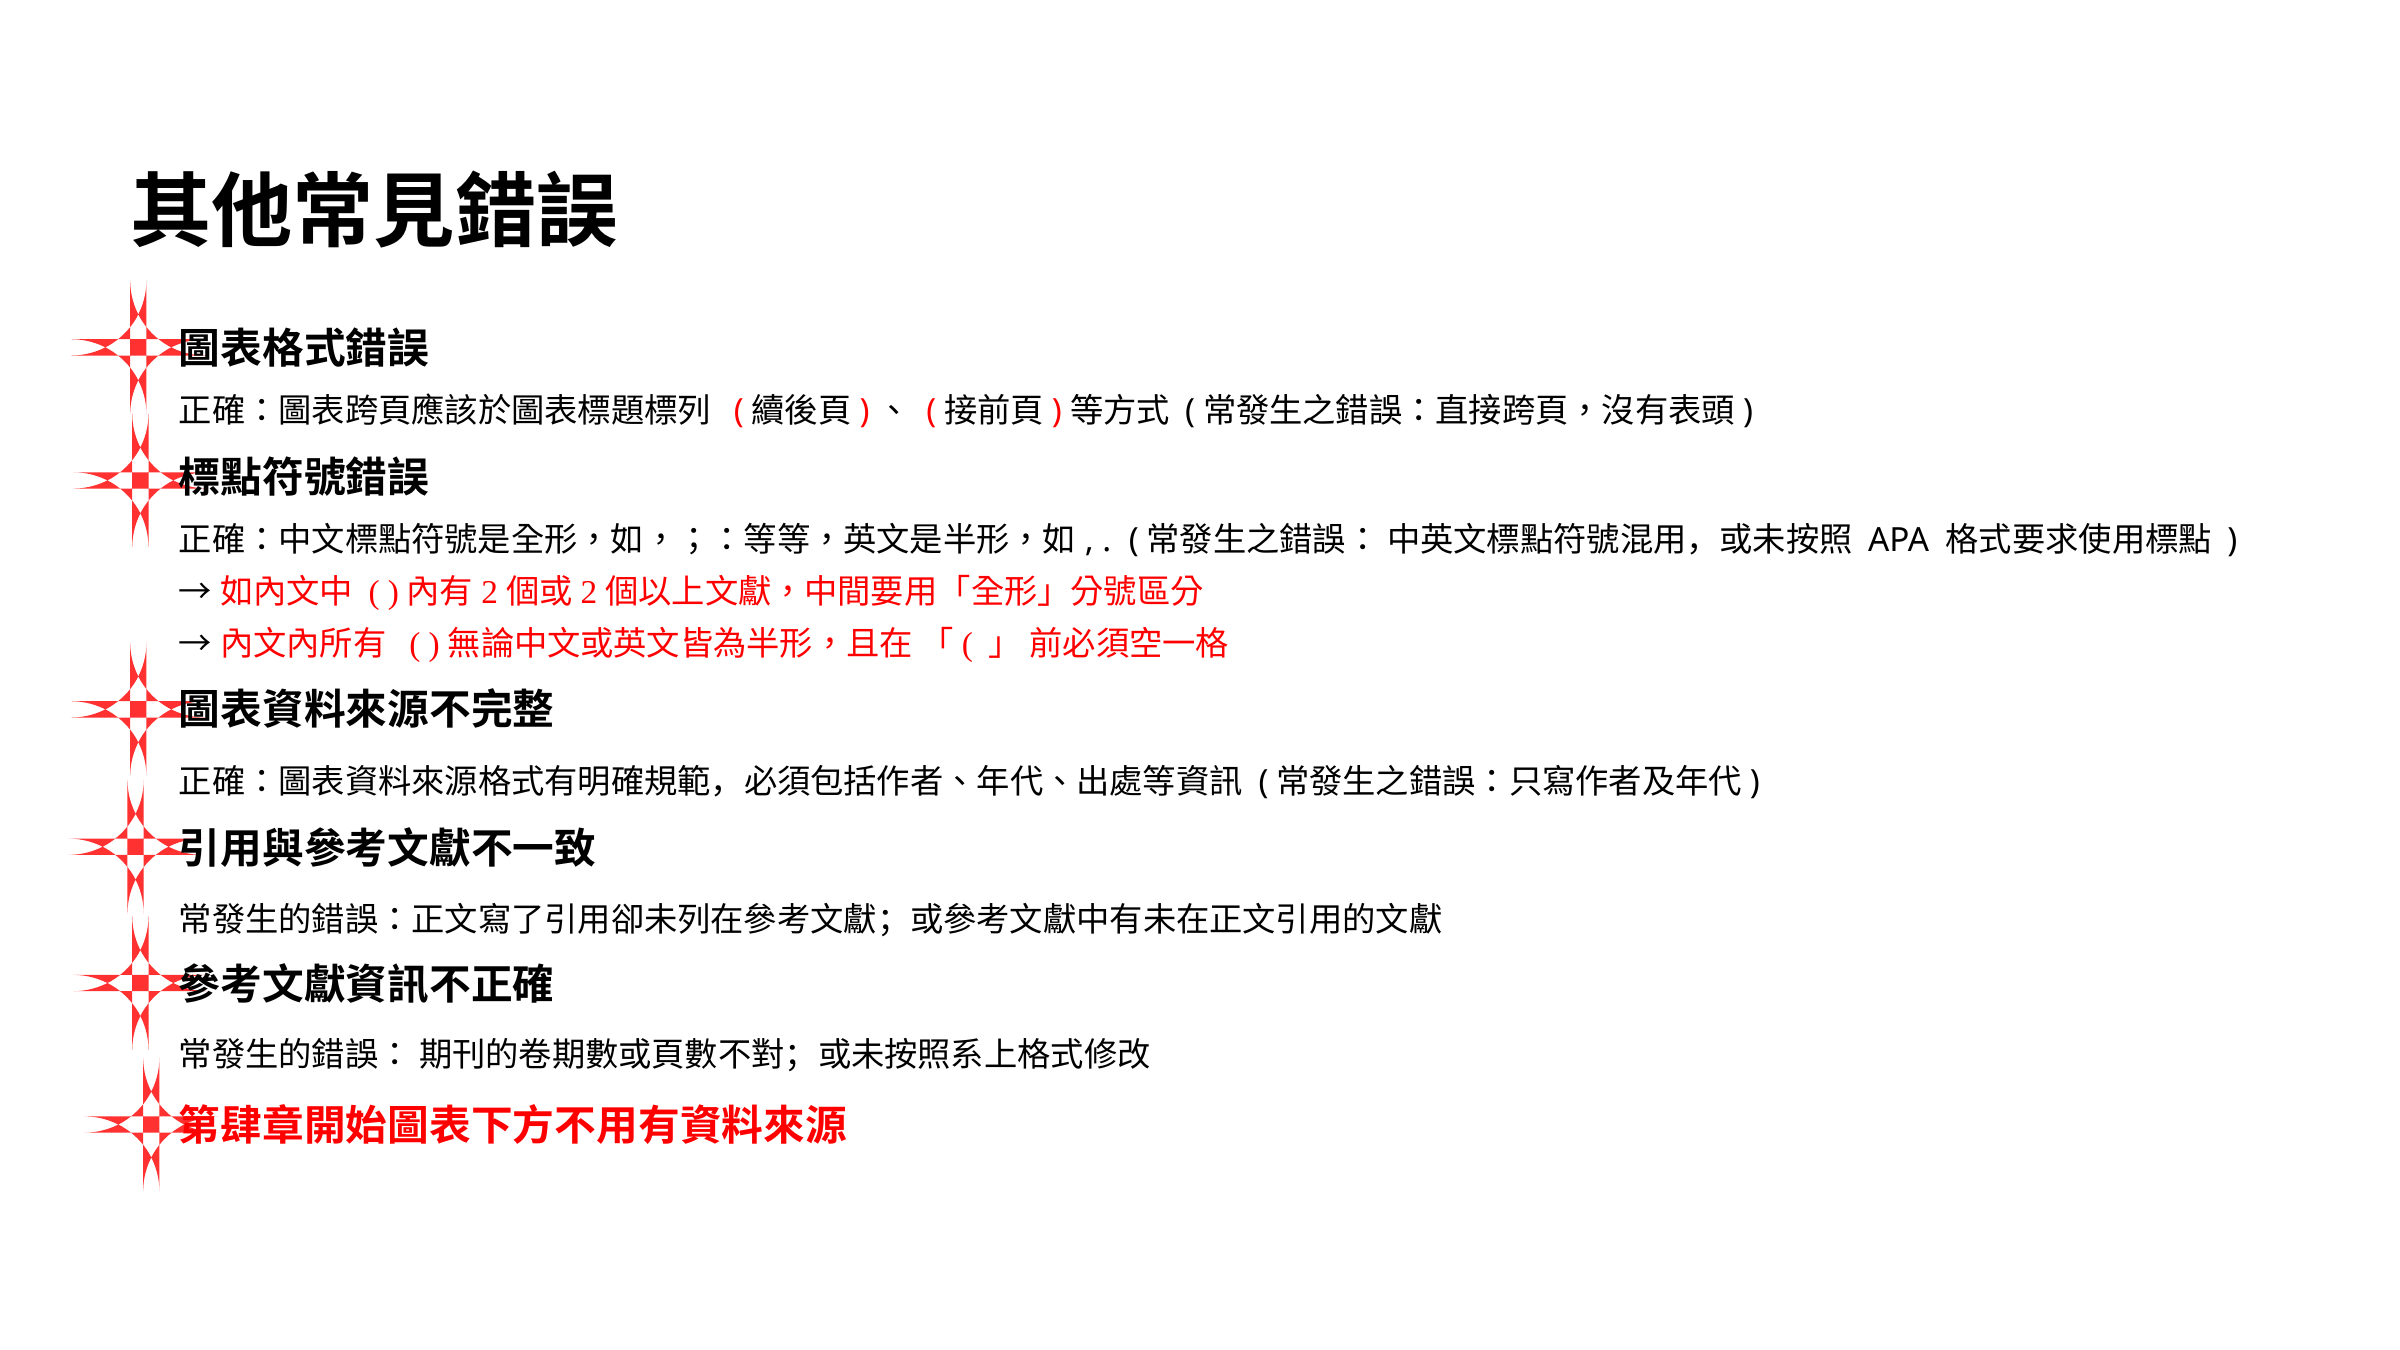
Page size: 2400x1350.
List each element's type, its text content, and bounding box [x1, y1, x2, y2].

text_box 標點符號錯誤 [179, 451, 586, 502]
text_box 常發生的錯誤：正文寫了引用卻未列在參考文獻；或參考文獻中有未在正文引用的文獻 [179, 886, 2270, 938]
text_box 第肆章開始圖表下方不用有資料來源 [179, 1099, 586, 1150]
text_box 參考文獻資訊不正確 [179, 958, 586, 1009]
text_box 正確：圖表跨頁應該於圖表標題標列 (續後頁)、 (接前頁)等方式 (常發生之錯誤：直接跨頁，沒有表頭) [179, 377, 2270, 429]
text_box 圖表資料來源不完整 [179, 683, 586, 734]
text_box 引用與參考文獻不一致 [179, 821, 586, 872]
text_box [68, 779, 179, 914]
text_box 正確：圖表資料來源格式有明確規範，必須包括作者、年代、出處等資訊 (常發生之錯誤：只寫作者及年代) [179, 748, 2270, 800]
text_box [71, 642, 179, 777]
text_box [71, 280, 179, 415]
text_box 常發生的錯誤： 期刊的卷期數或頁數不對；或未按照系上格式修改 [179, 1021, 2270, 1073]
text_box 圖表格式錯誤 [179, 322, 586, 373]
text_box [73, 413, 179, 548]
text_box 正確：中文標點符號是全形，如，；：等等，英文是半形，如, . (常發生之錯誤： 中英文標點符號混用，或未按照 APA 格式要求使用標點 ) →如內文中 ( )內有2個或2個以上文獻，中間要用「全形」分號區分 →內文內所有 ( )無論中文或英文皆為半形，且在 「( 」 前必須空一格 [179, 506, 2270, 558]
text_box 其他常見錯誤 [130, 155, 944, 257]
text_box [73, 916, 179, 1051]
text_box [84, 1057, 179, 1192]
